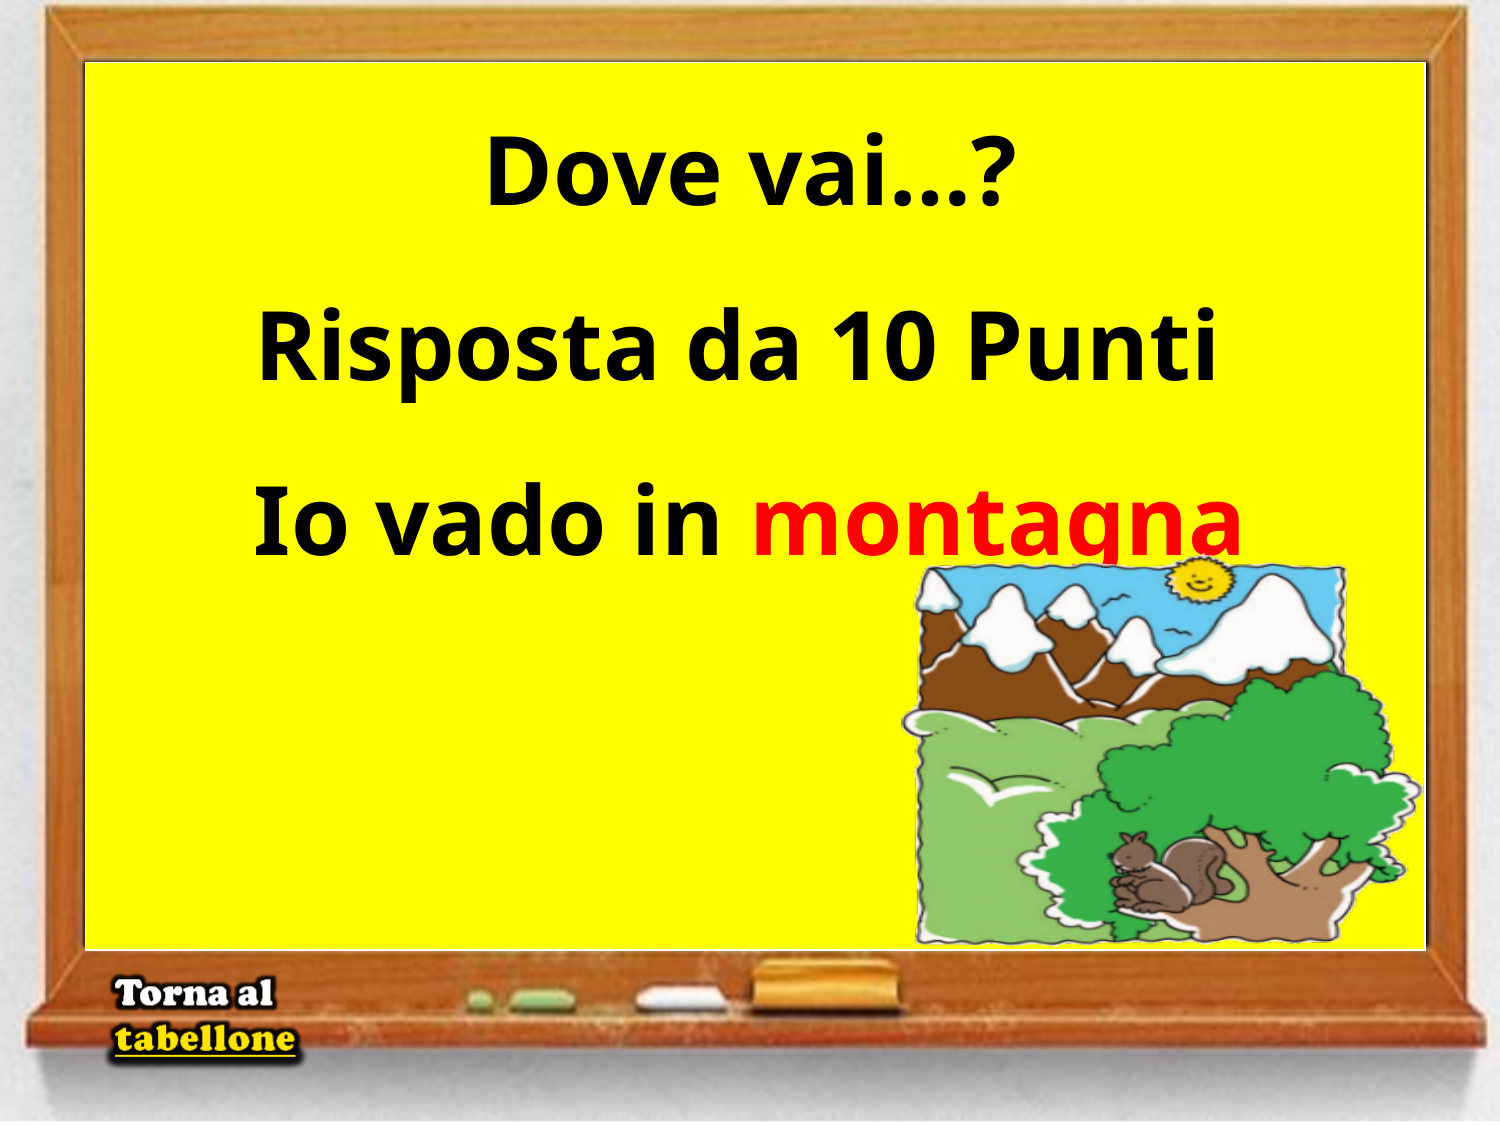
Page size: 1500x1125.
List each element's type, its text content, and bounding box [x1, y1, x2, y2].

picture [0, 0, 1500, 1125]
text_box [85, 62, 1426, 950]
text_box Dove vai…? Risposta da 10 Punti Io vado in montagna [87, 102, 1413, 933]
